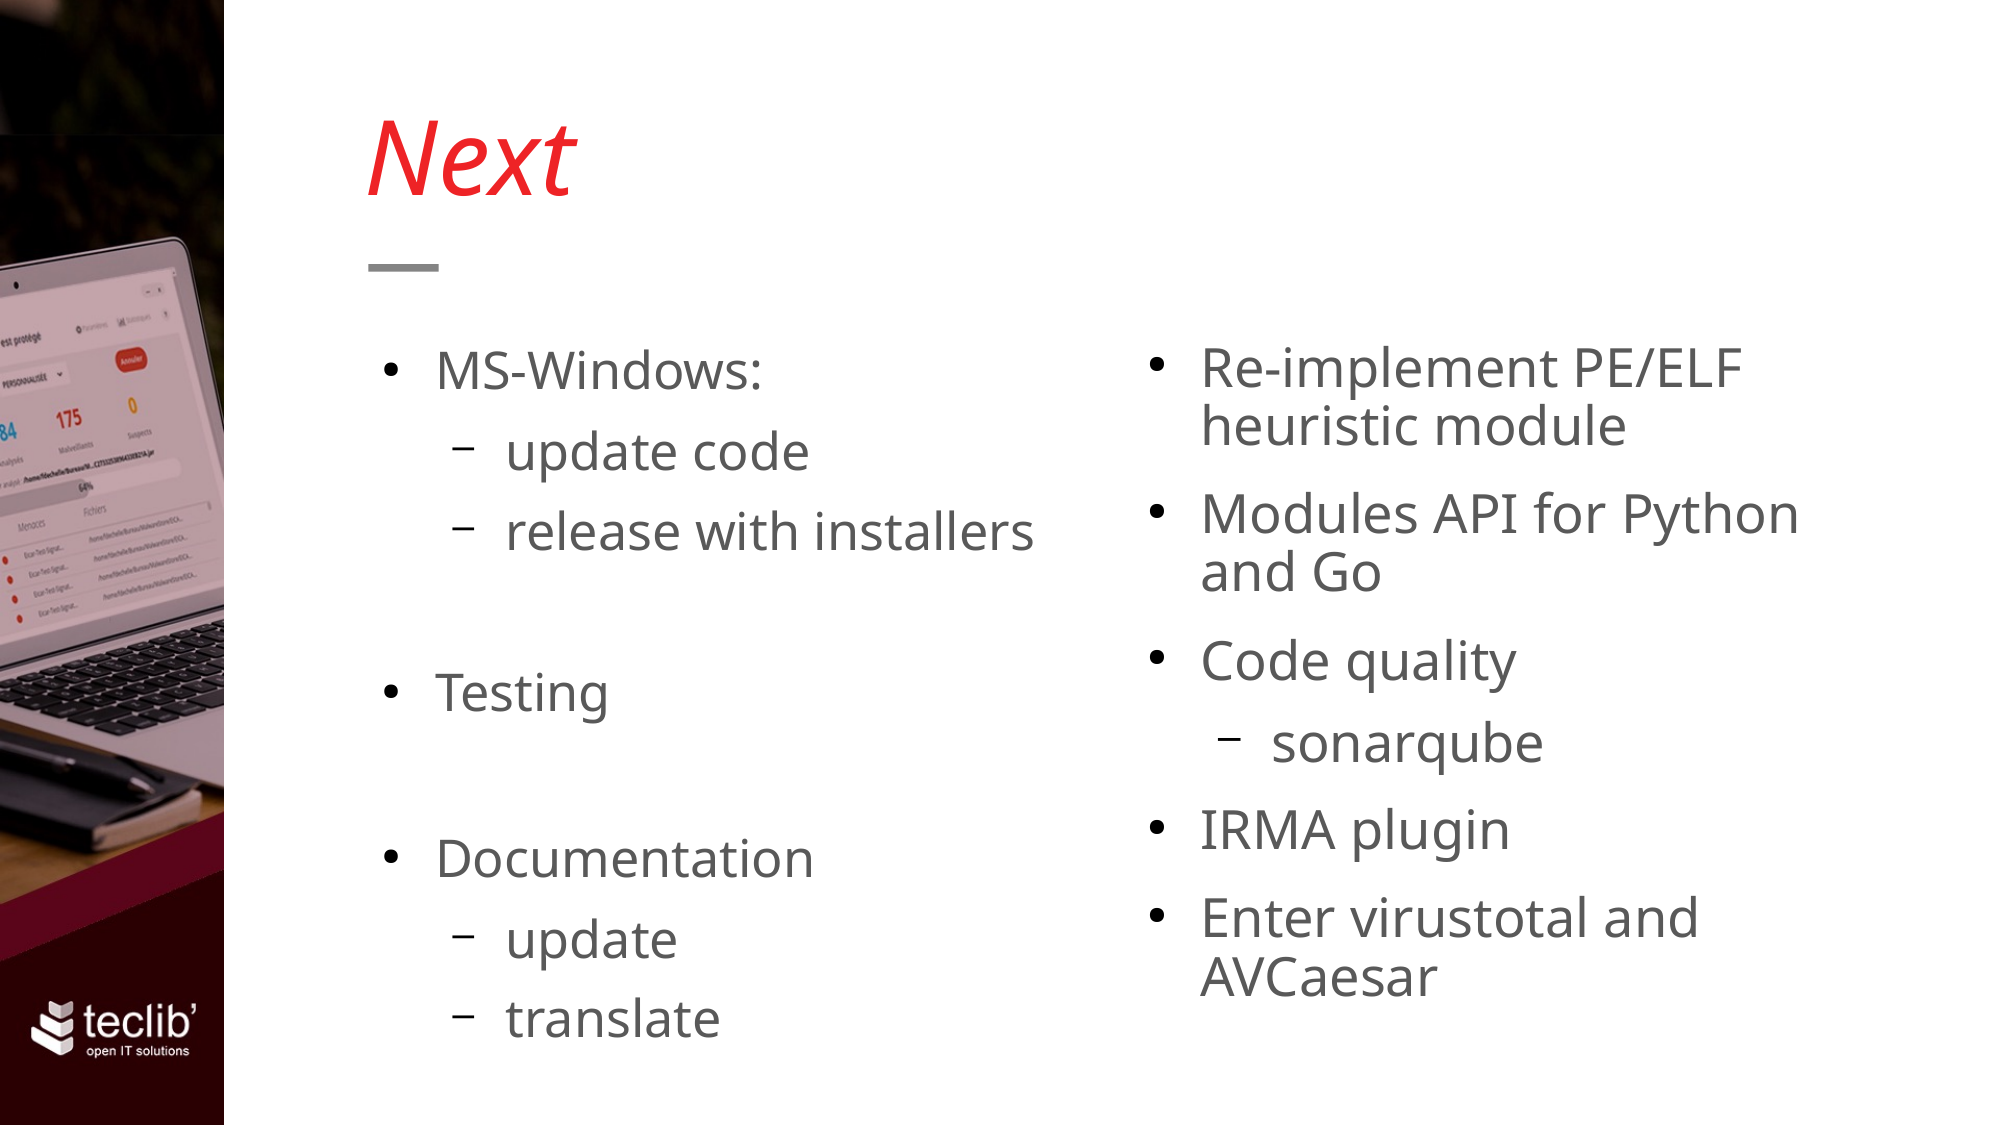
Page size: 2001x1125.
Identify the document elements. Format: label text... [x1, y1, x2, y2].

list Re-implement PE/ELF heuristic module Modules API for Python and Go Code quality sonarqube IRMA plugin Enter virustotal and AVCaesar [1122, 332, 1861, 1047]
text_box [368, 264, 439, 272]
picture [0, 0, 224, 1125]
list MS-Windows: update code release with installers Testing Documentation update translate [356, 332, 1095, 1047]
title Next [356, 83, 1863, 317]
